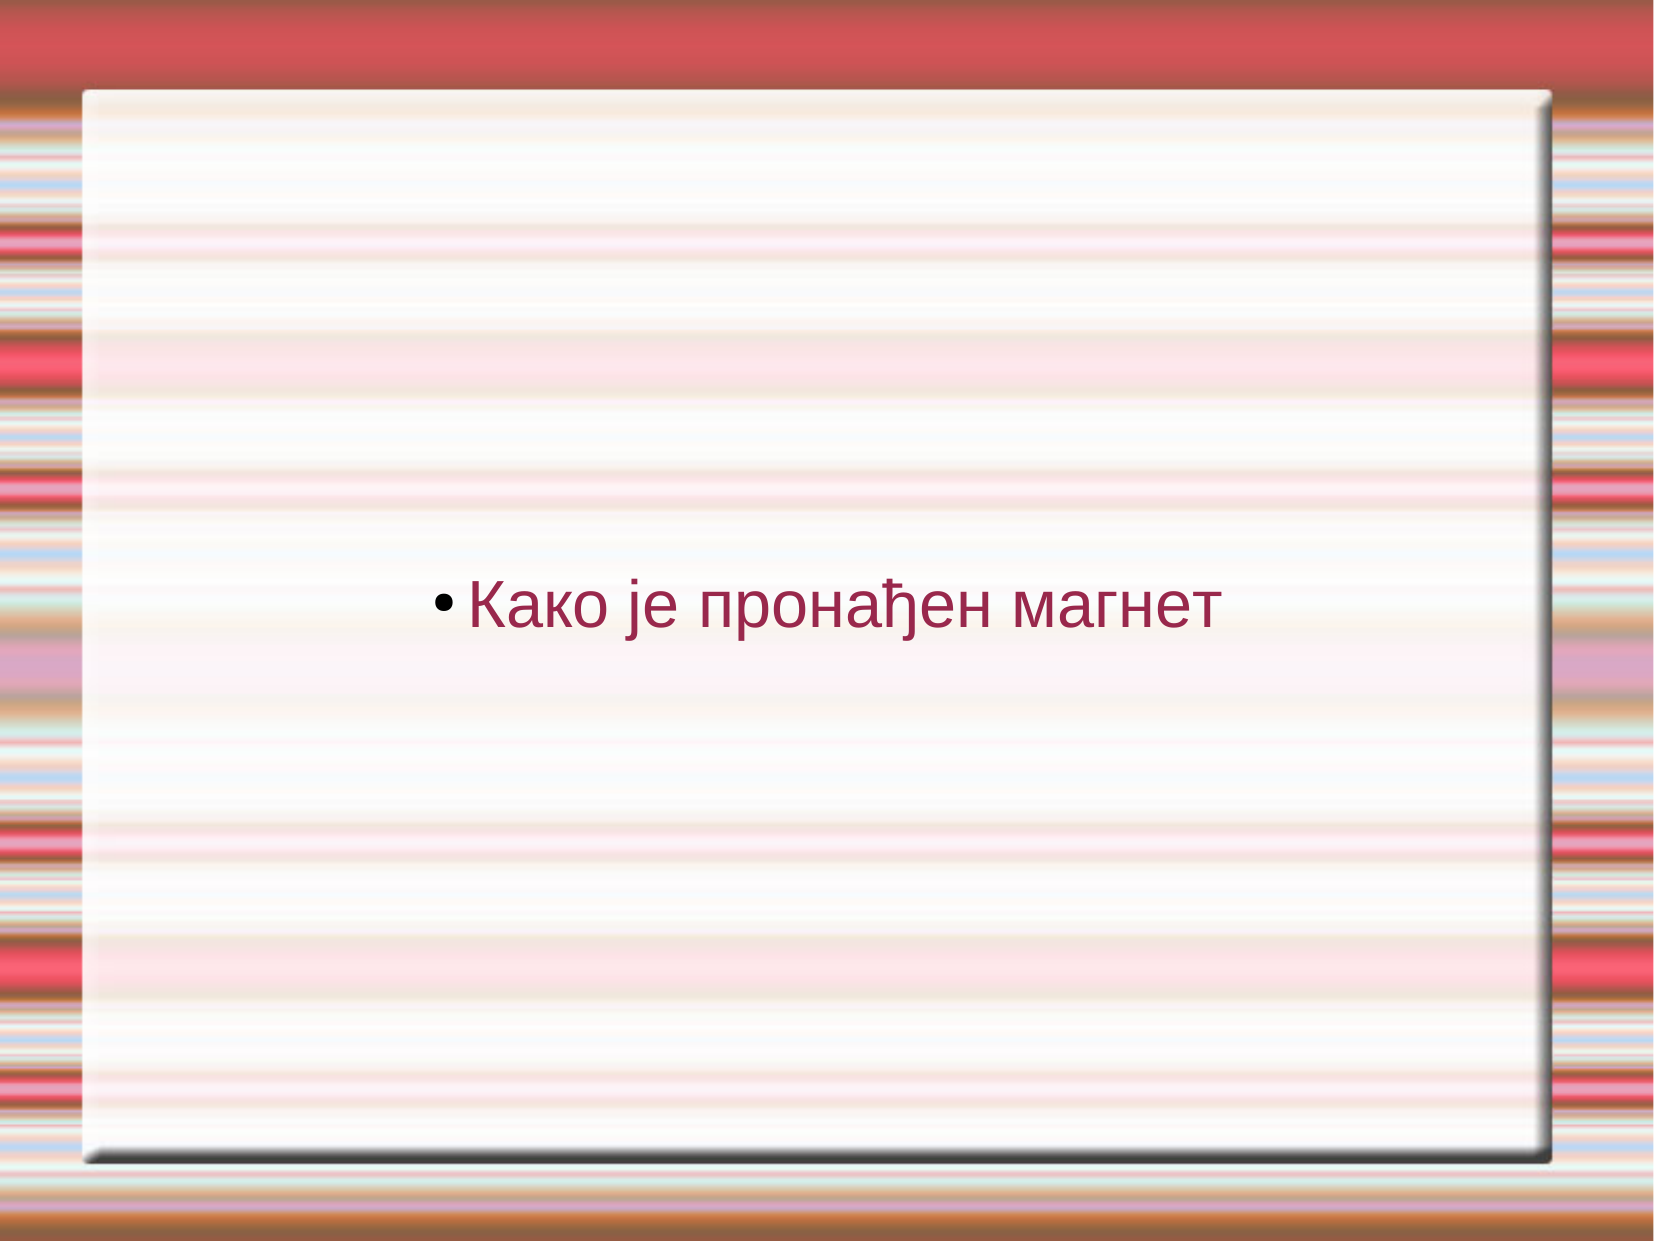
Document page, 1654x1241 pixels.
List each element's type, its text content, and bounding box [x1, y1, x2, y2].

picture [0, 0, 1654, 1241]
subtitle Како је пронађен магнет [121, 114, 1534, 1170]
